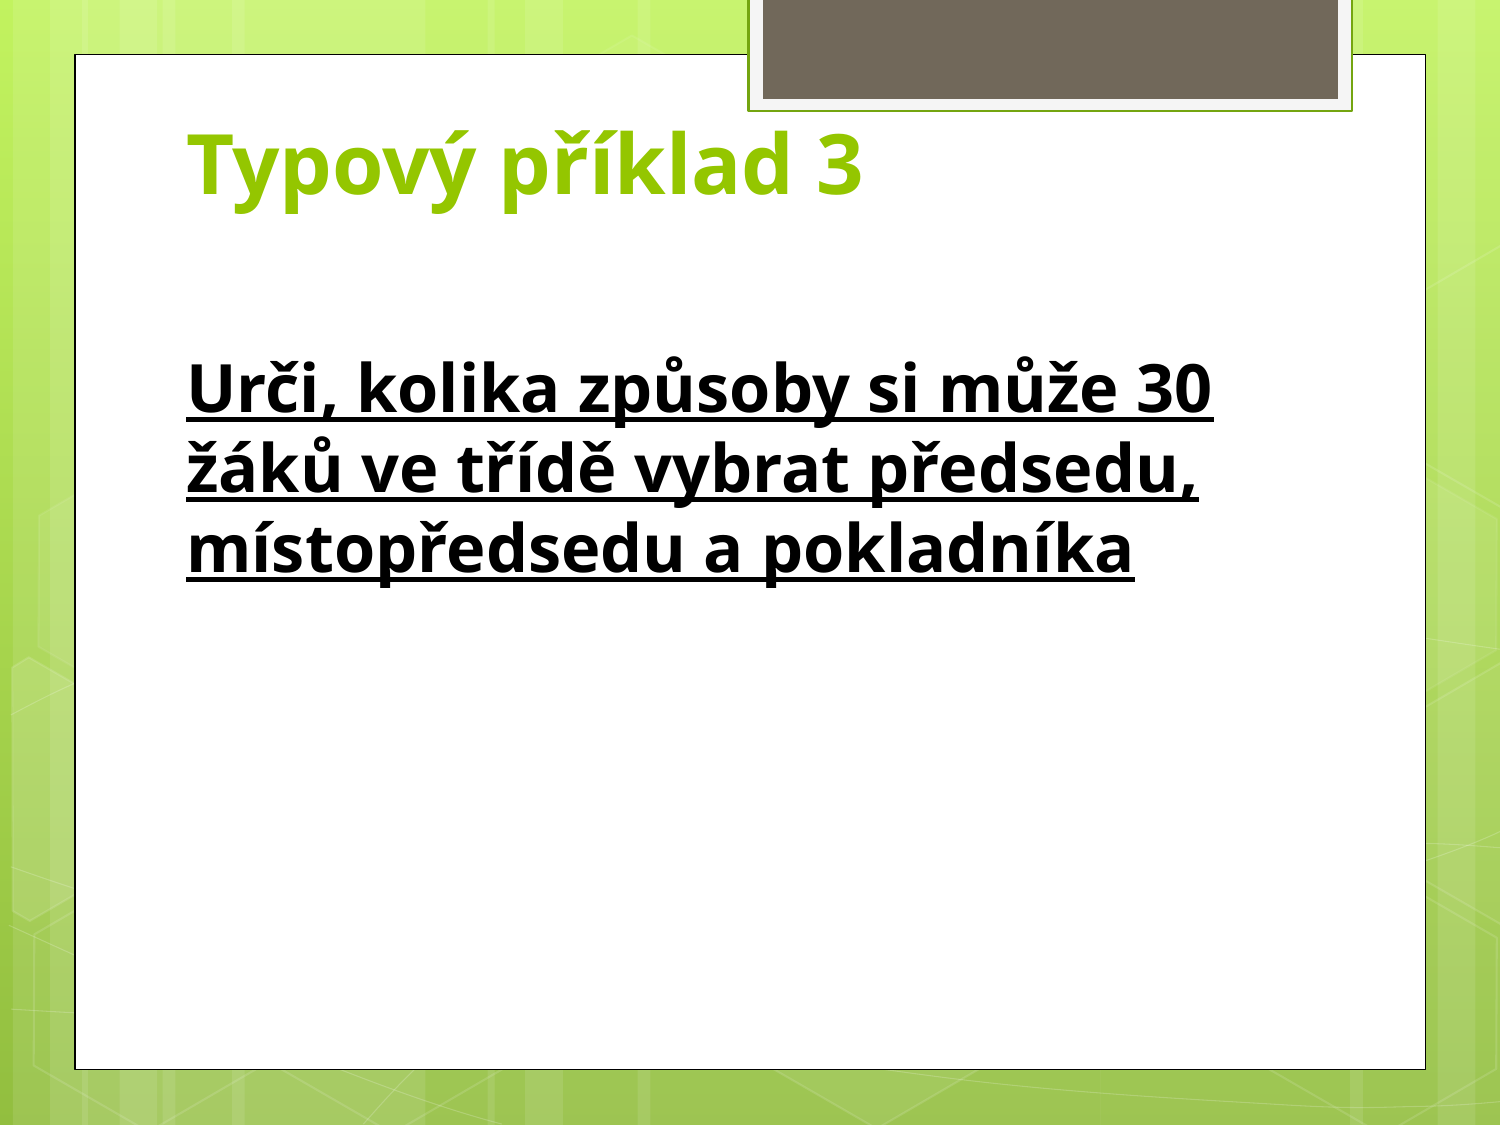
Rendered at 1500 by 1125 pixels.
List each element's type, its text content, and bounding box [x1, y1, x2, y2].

title Typový příklad 3 [171, 30, 1415, 219]
text_box Urči, kolika způsoby si může 30 žáků ve třídě vybrat předsedu, místopředsedu a pokladníka [171, 338, 1352, 593]
